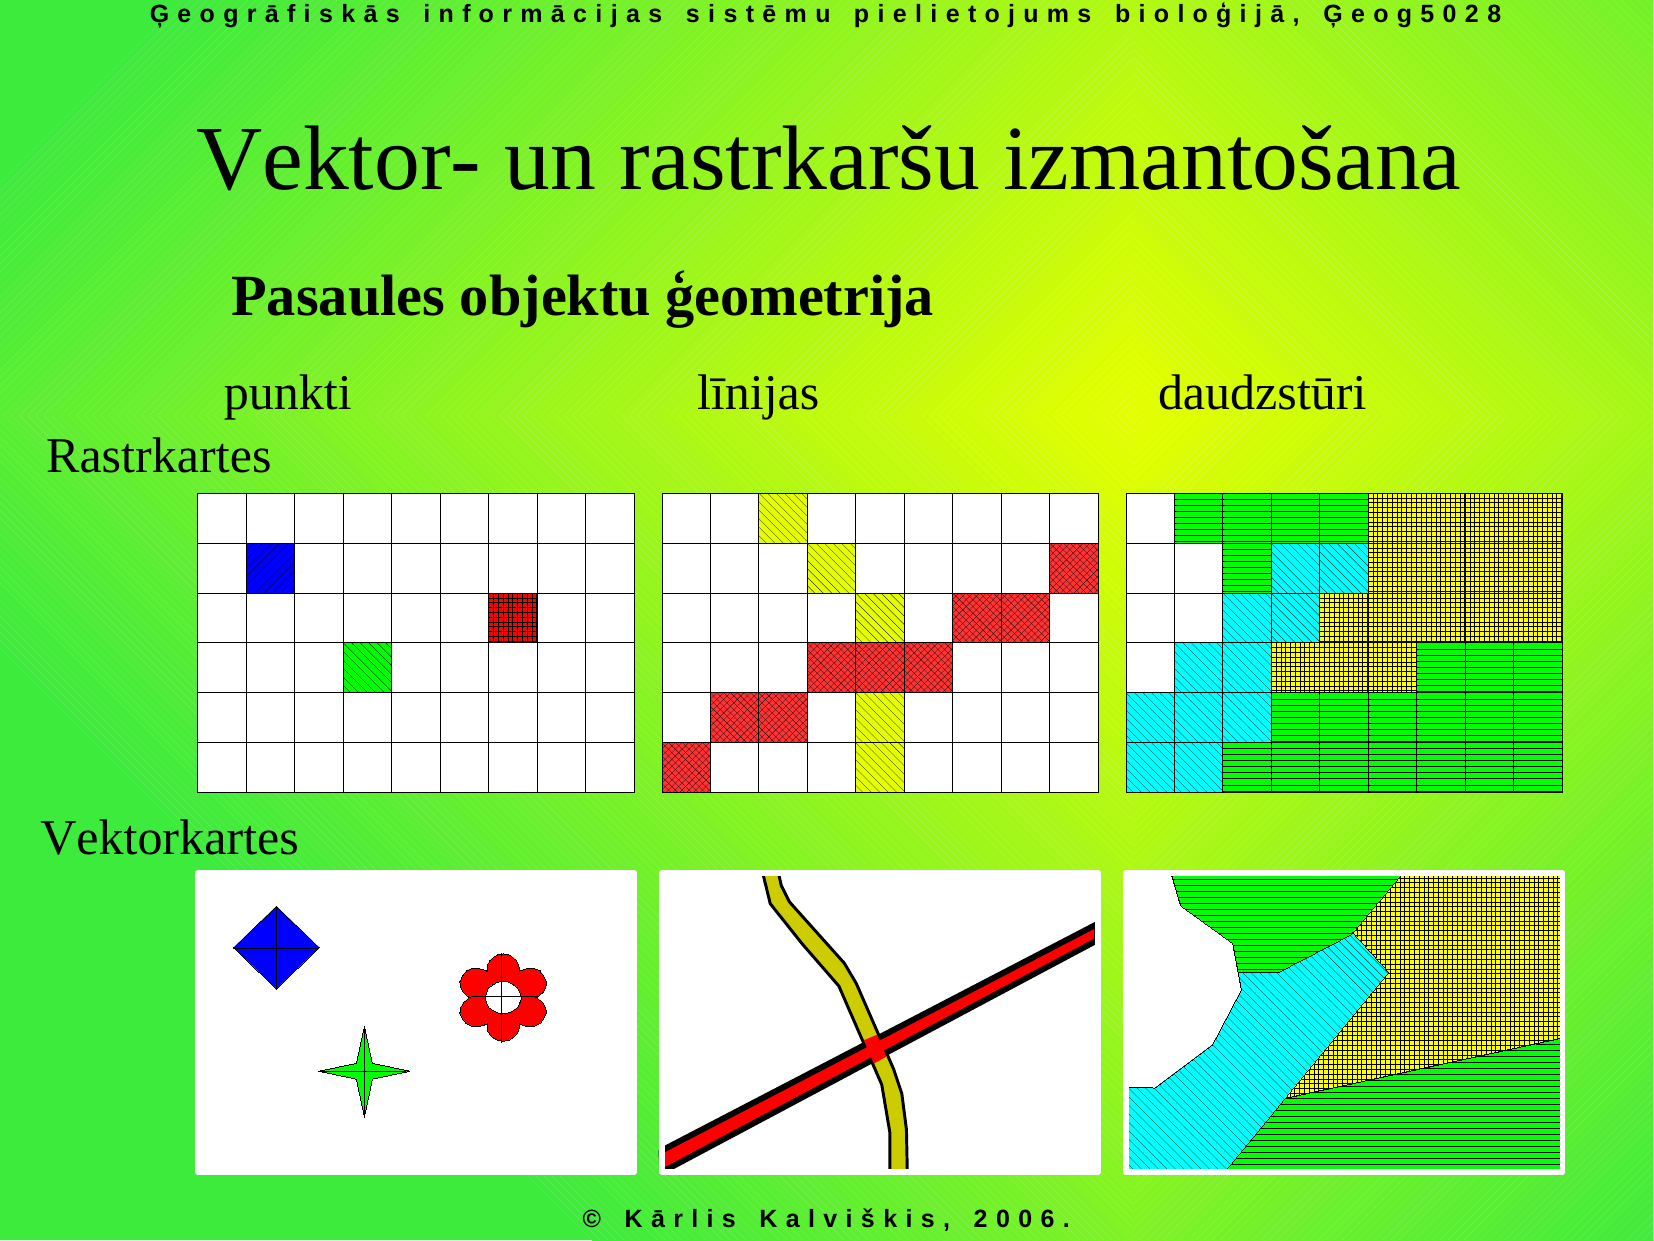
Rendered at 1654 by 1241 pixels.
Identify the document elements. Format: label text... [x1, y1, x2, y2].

text_box [1126, 493, 1563, 793]
text_box Vektorkartes [40, 809, 300, 867]
text_box punkti [223, 364, 494, 432]
text_box Pasaules objektu ģeometrija [231, 263, 935, 330]
text_box [197, 493, 635, 793]
text_box [662, 493, 1099, 793]
text_box [1129, 876, 1560, 1169]
text_box daudzstūri [1158, 364, 1465, 429]
text_box [665, 876, 1095, 1169]
text_box līnijas [697, 364, 956, 429]
title Vektor- un rastrkaršu izmantošana [123, 53, 1536, 265]
text_box Rastrkartes [46, 427, 272, 484]
text_box [197, 873, 635, 1173]
